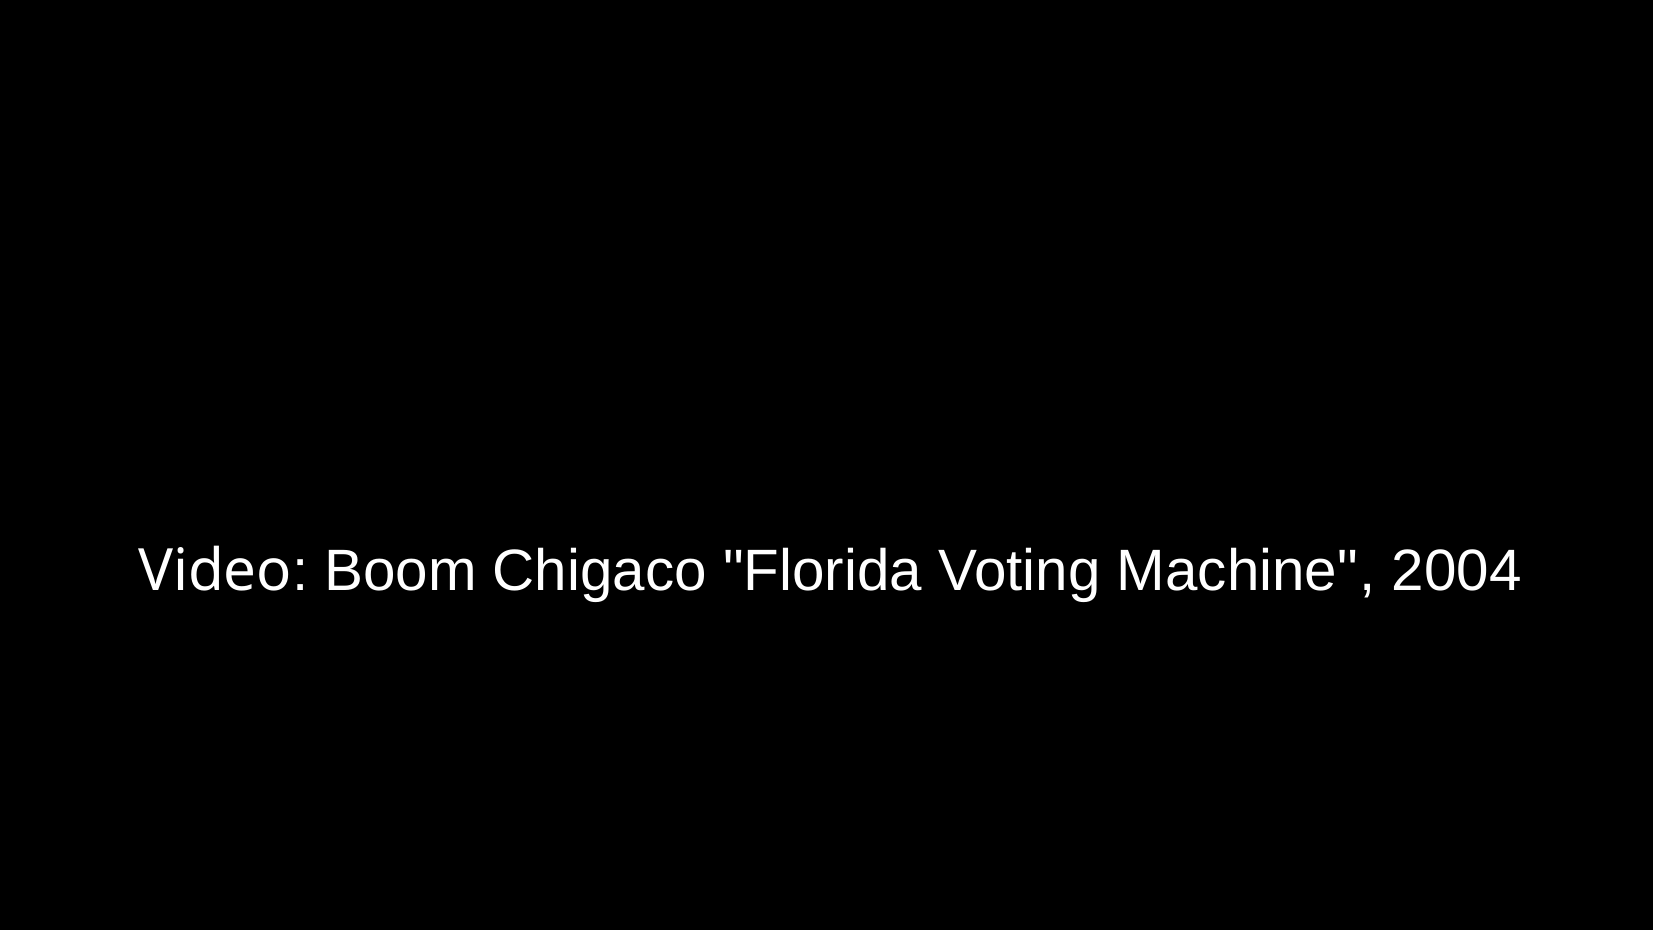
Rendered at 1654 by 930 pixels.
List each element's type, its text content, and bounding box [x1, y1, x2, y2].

text_box Video: Boom Chigaco "Florida Voting Machine", 2004 [123, 520, 1532, 613]
